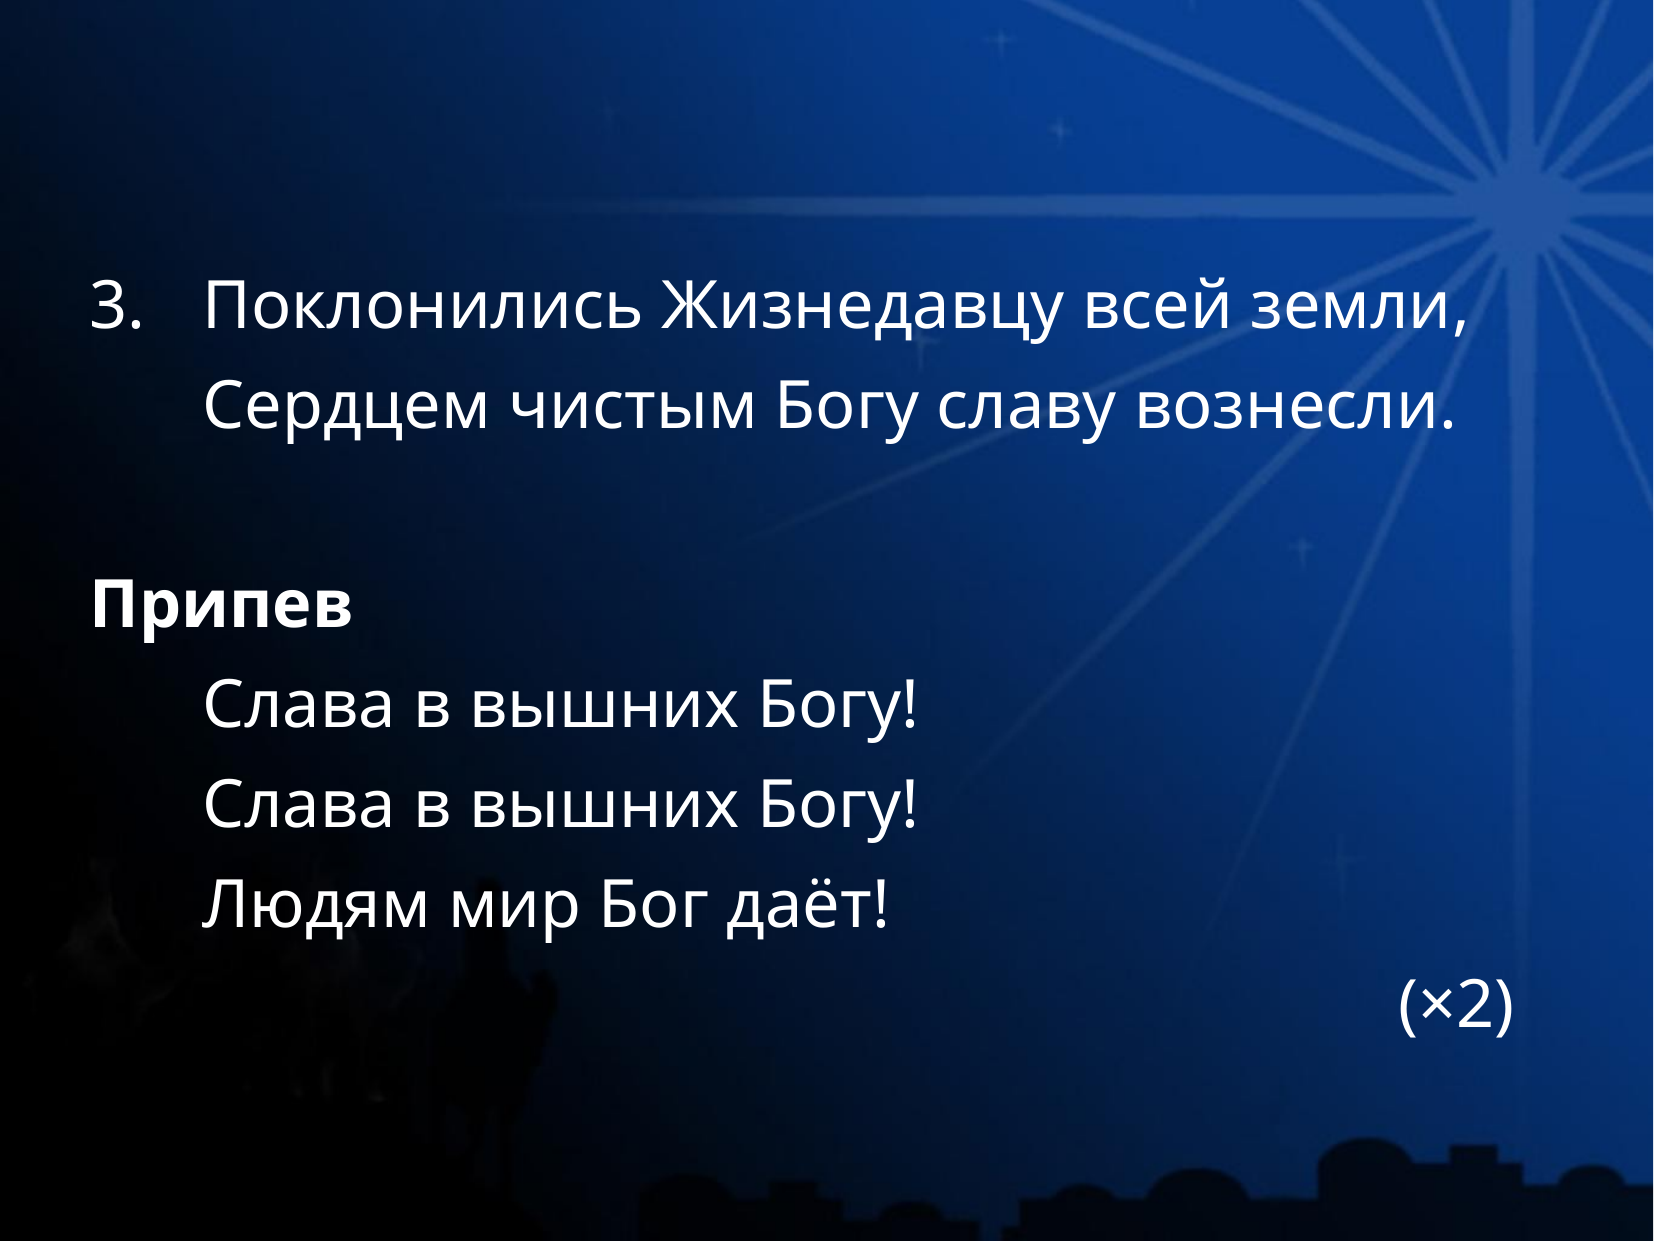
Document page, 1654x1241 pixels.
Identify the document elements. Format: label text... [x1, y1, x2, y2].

picture [0, 0, 1654, 1241]
text_box 3. Поклонились Жизнедавцу всей земли, Сердцем чистым Богу славу вознесли. Припев Слава в вышних Богу! Слава в вышних Богу! Людям мир Бог даёт! (×2) [75, 150, 1576, 1163]
